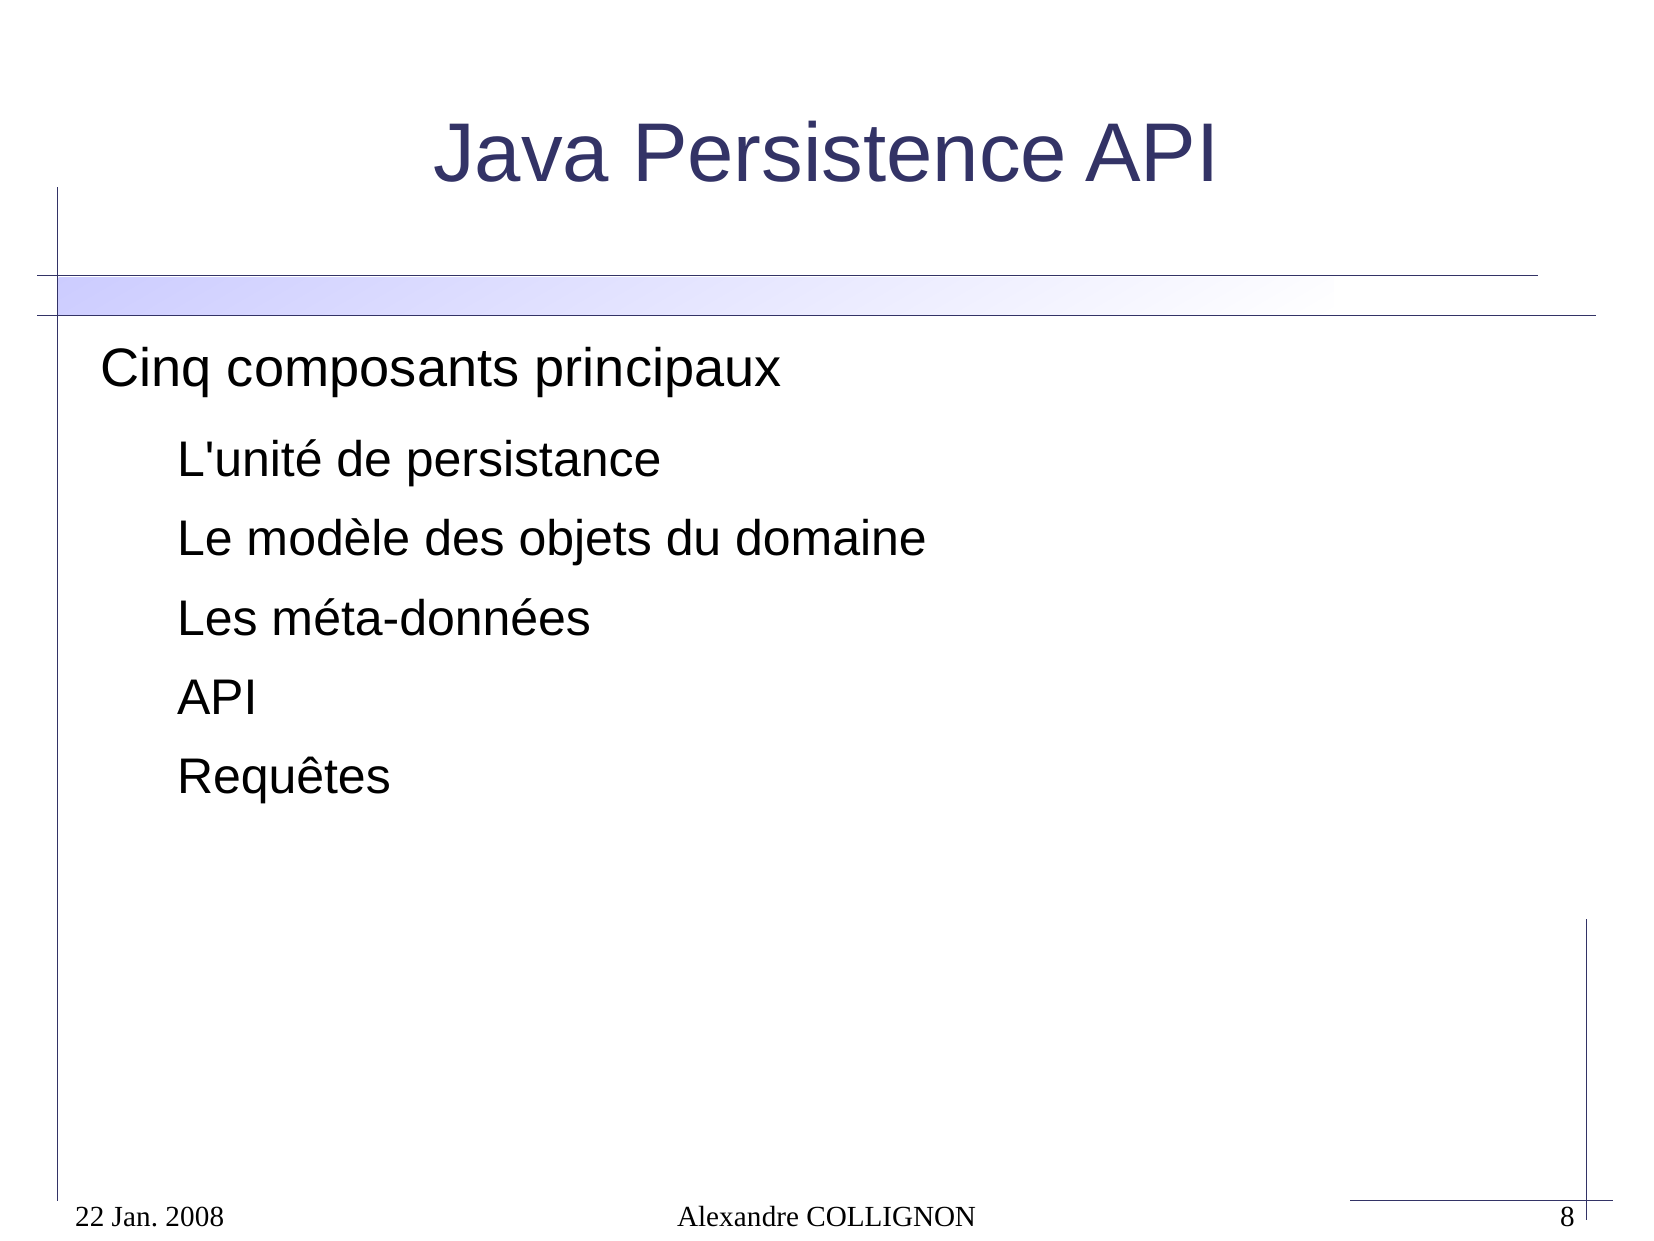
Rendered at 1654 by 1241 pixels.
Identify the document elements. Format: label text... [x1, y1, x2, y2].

list Cinq composants principaux L'unité de persistance Le modèle des objets du domaine Les méta-données API Requêtes [82, 337, 1571, 1157]
title Java Persistence API [82, 49, 1571, 257]
